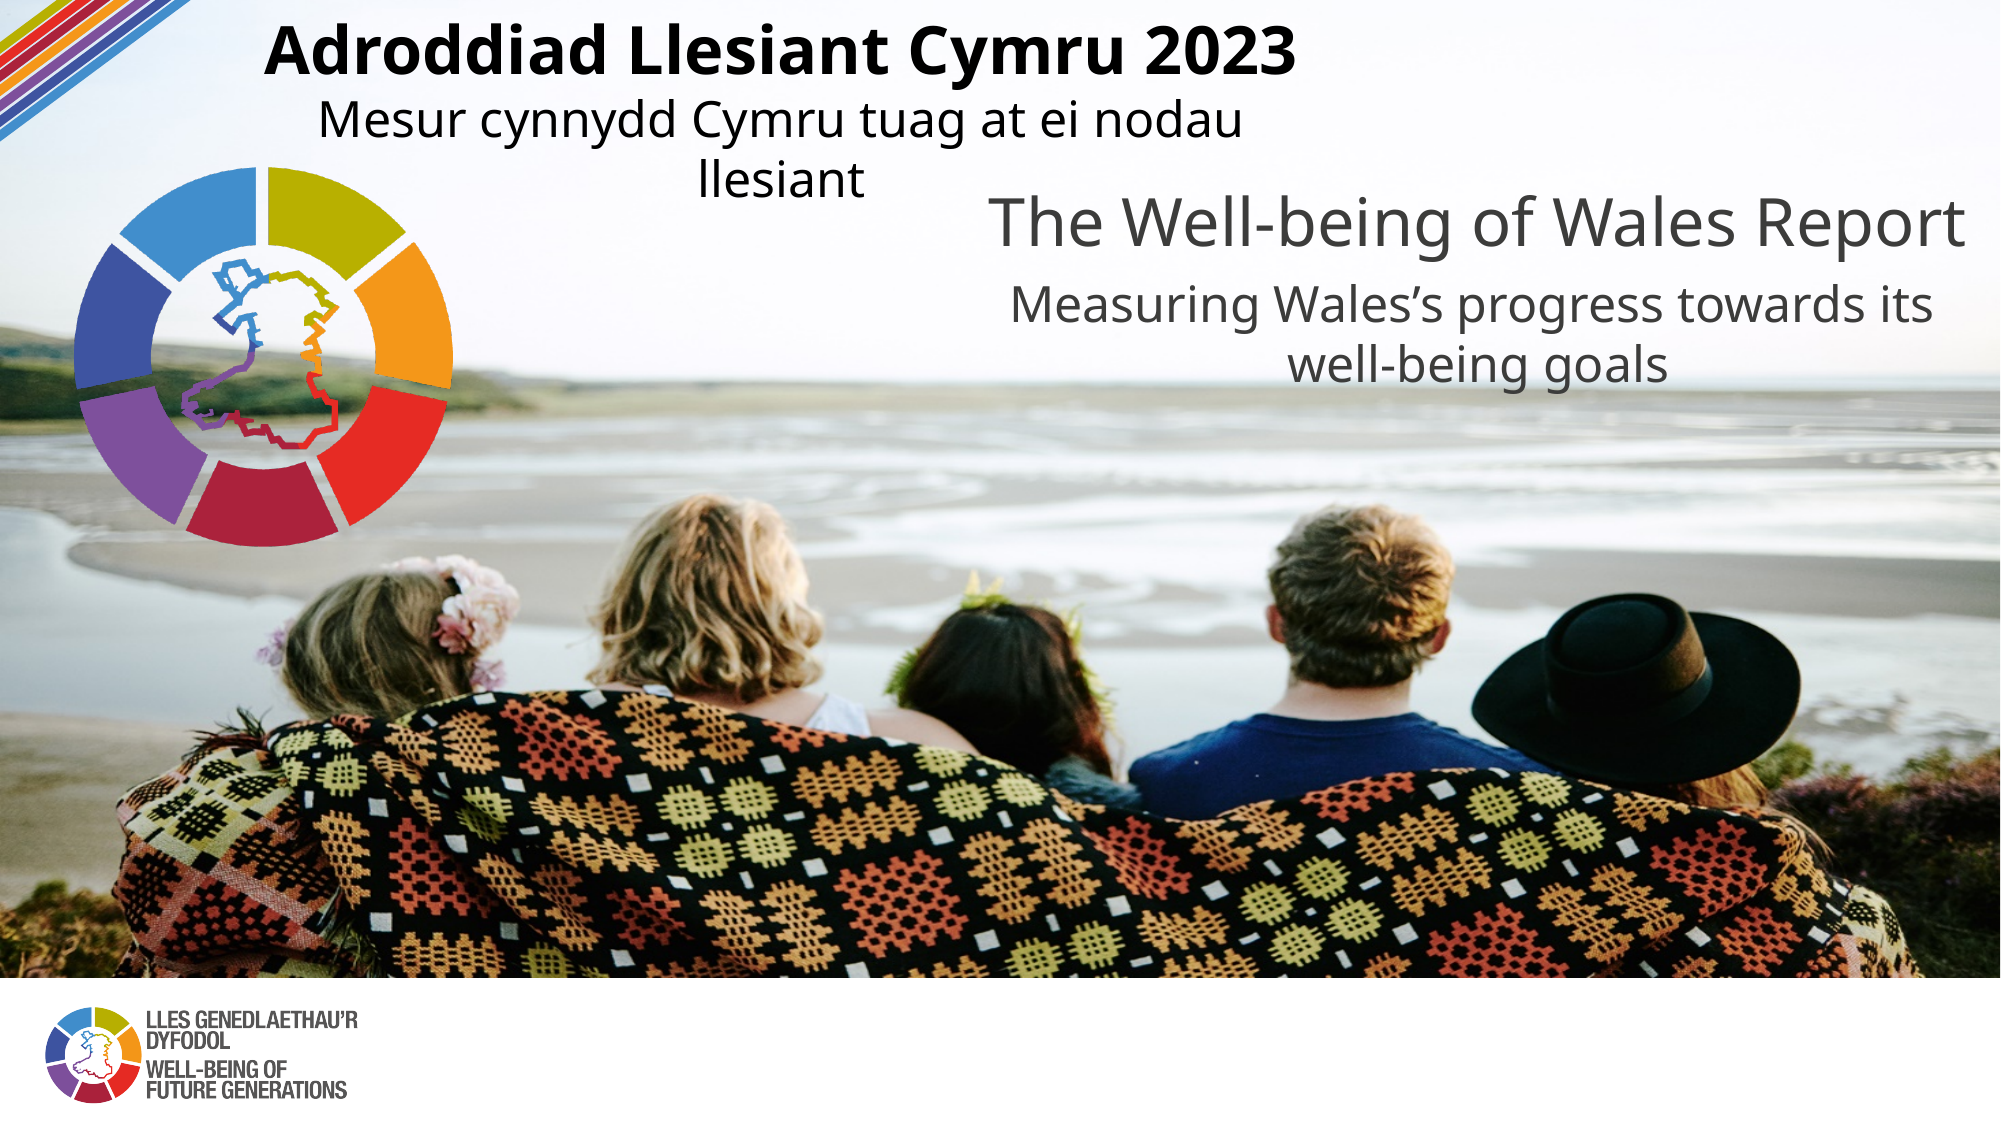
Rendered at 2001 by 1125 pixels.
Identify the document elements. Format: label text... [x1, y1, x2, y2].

text_box The Well-being of Wales Report Measuring Wales’s progress towards its well-being goals [940, 172, 2000, 403]
text_box Adroddiad Llesiant Cymru 2023 Mesur cynnydd Cymru tuag at ei nodau llesiant [244, 0, 1319, 218]
picture [73, 167, 467, 548]
